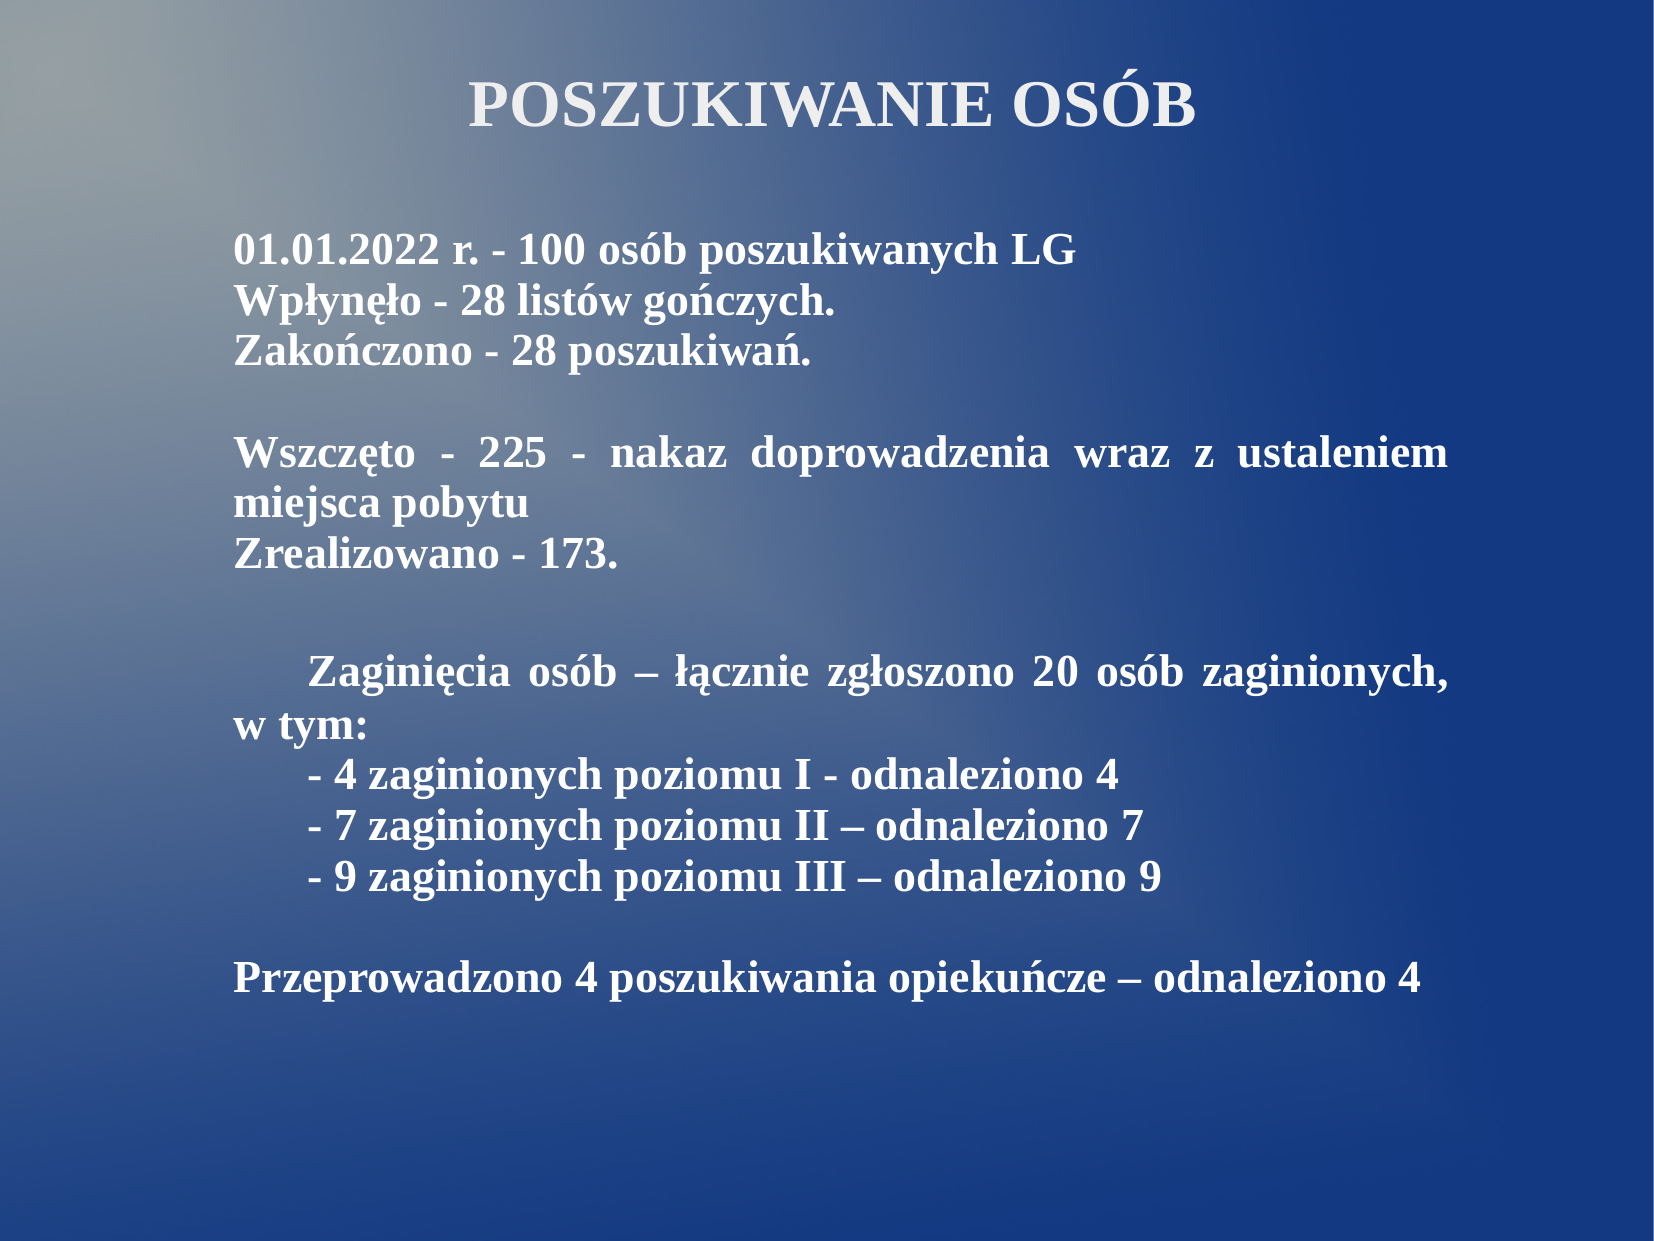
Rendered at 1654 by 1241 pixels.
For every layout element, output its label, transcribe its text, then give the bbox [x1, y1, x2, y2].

picture [0, 0, 1654, 1241]
text_box POSZUKIWANIE OSÓB 01.01.2022 r. - 100 osób poszukiwanych LG Wpłynęło - 28 listów gończych. Zakończono - 28 poszukiwań. Wszczęto - 225 - nakaz doprowadzenia wraz z ustaleniem miejsca pobytu Zrealizowano - 173. Zaginięcia osób – łącznie zgłoszono 20 osób zaginionych, w tym: - 4 zaginionych poziomu I - odnaleziono 4 - 7 zaginionych poziomu II – odnaleziono 7 - 9 zaginionych poziomu III – odnaleziono 9 Przeprowadzono 4 poszukiwania opiekuńcze – odnaleziono 4 [219, 59, 1465, 1241]
